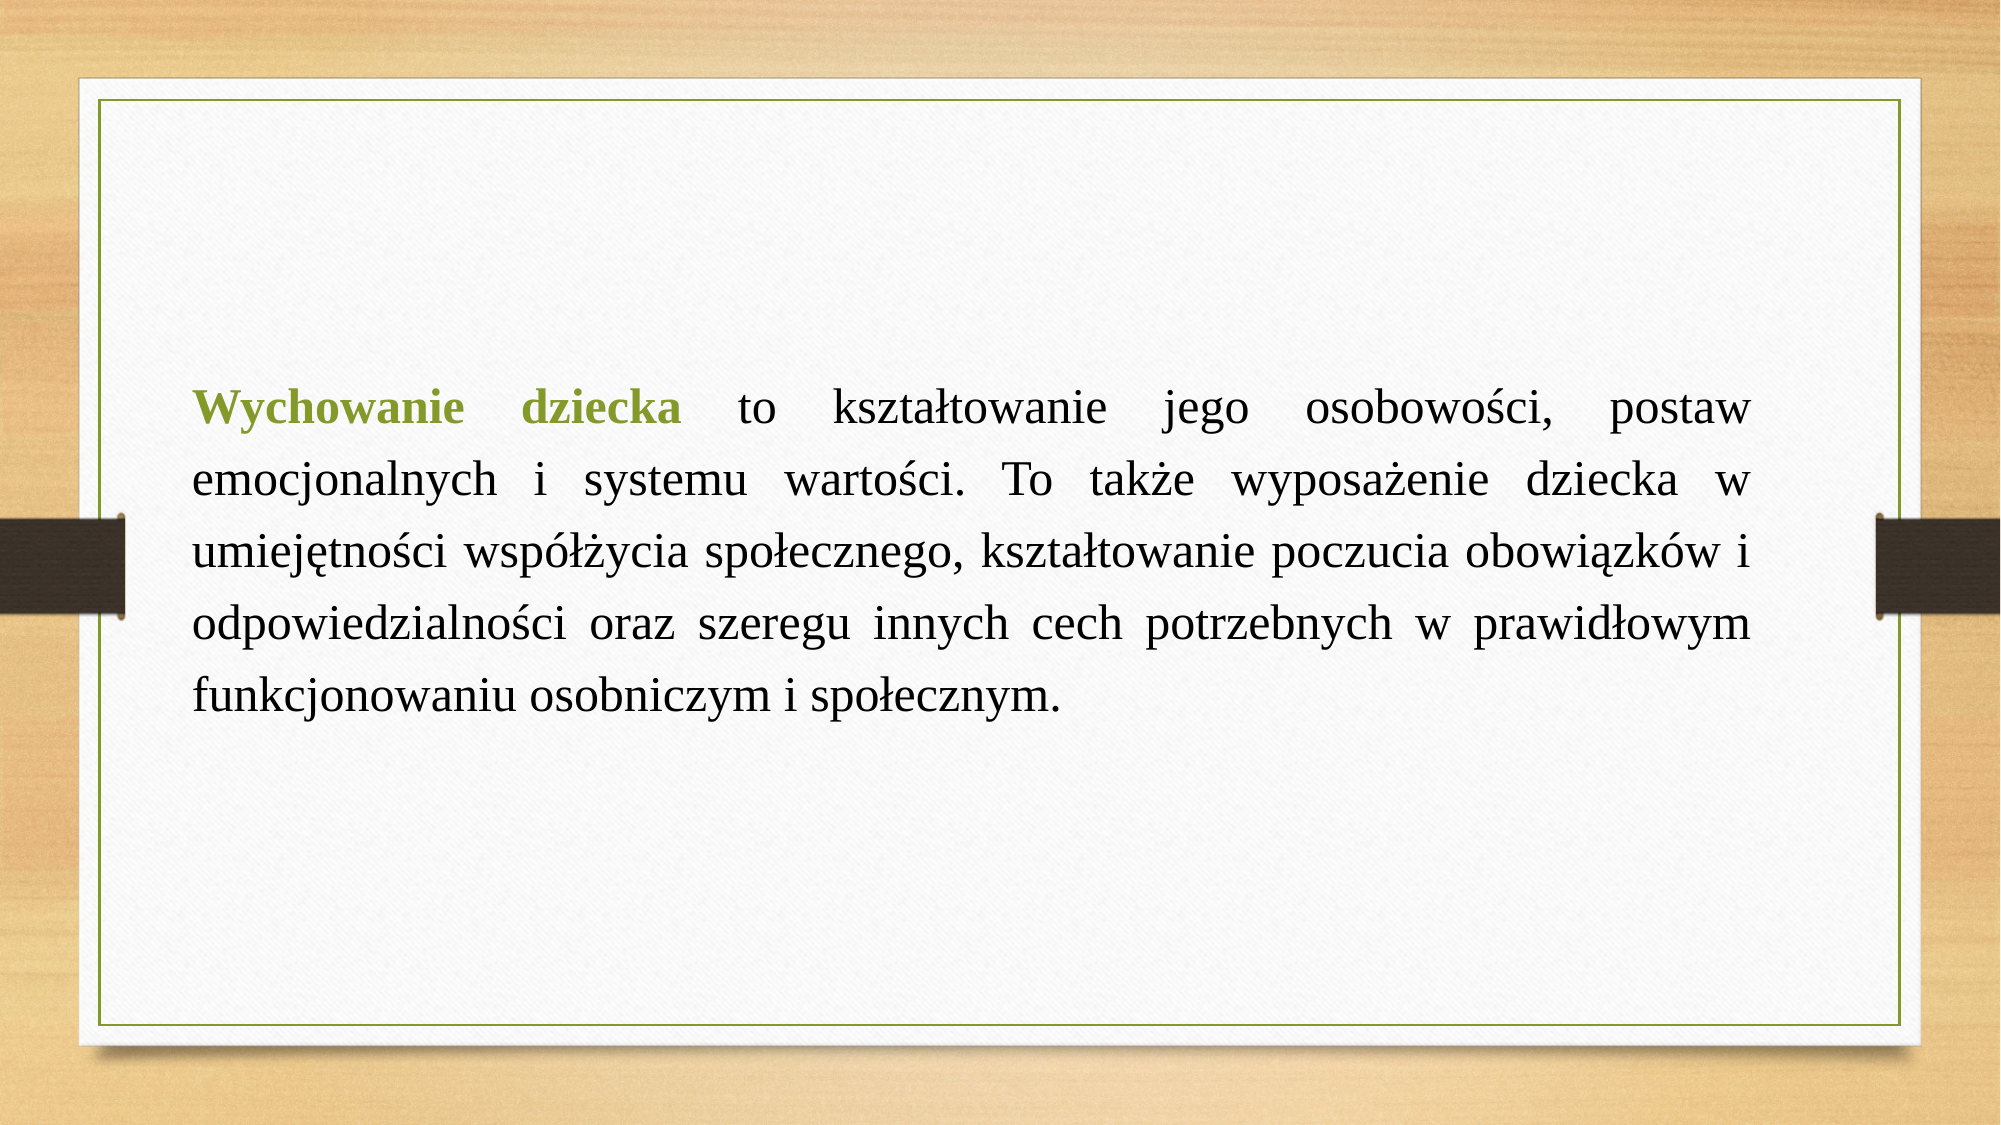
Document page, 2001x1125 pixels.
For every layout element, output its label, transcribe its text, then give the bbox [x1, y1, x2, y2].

text_box Wychowanie dziecka to kształtowanie jego osobowości, postaw emocjonalnych i systemu wartości. To także wyposażenie dziecka w umiejętności współżycia społecznego, kształtowanie poczucia obowiązków i odpowiedzialności oraz szeregu innych cech potrzebnych w prawidłowym funkcjonowaniu osobniczym i społecznym. [177, 353, 1767, 729]
picture [0, 0, 2001, 1125]
